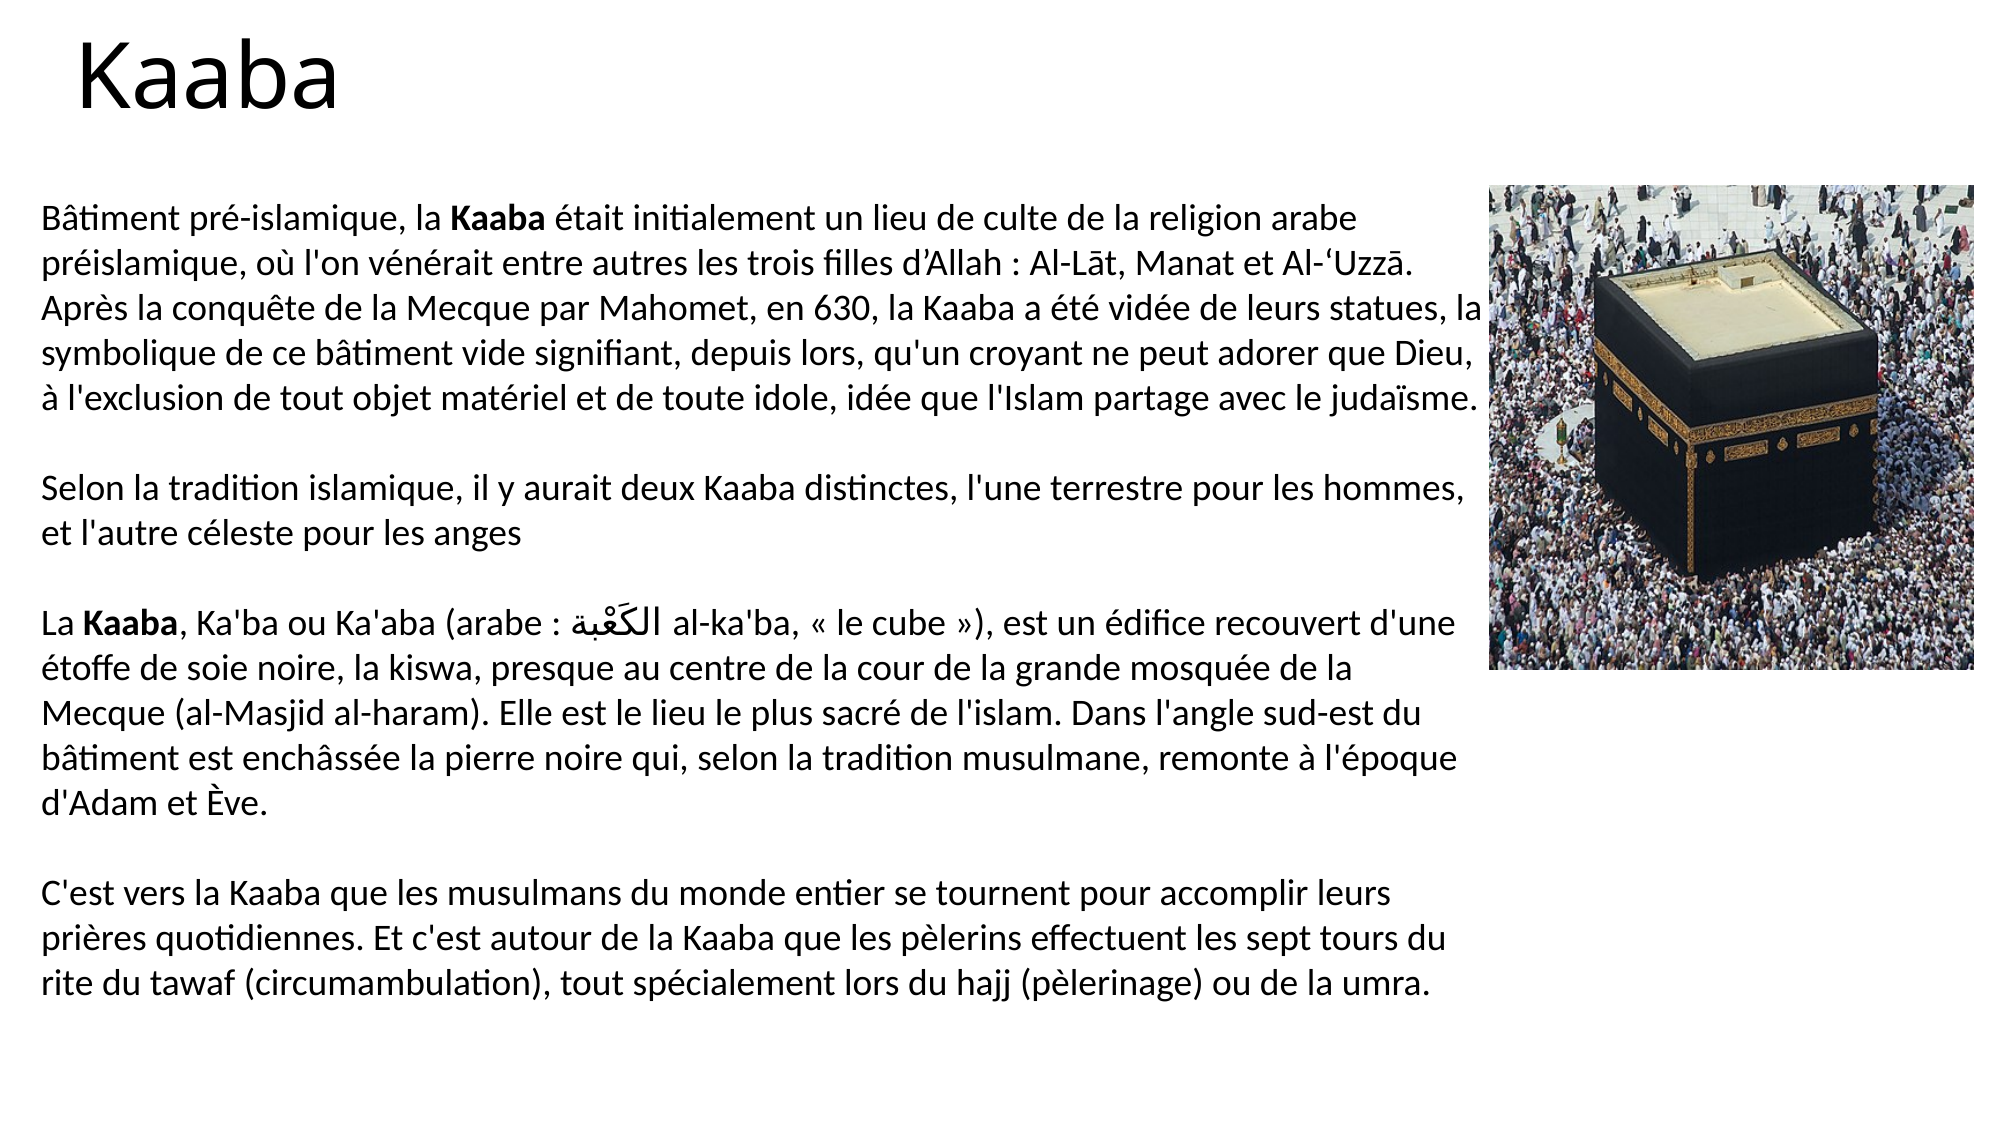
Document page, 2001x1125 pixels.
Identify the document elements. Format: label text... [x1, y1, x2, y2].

text_box Bâtiment pré-islamique, la Kaaba était initialement un lieu de culte de la religion arabe préislamique, où l'on vénérait entre autres les trois filles d’Allah : Al-Lāt, Manat et Al-‘Uzzā. Après la conquête de la Mecque par Mahomet, en 630, la Kaaba a été vidée de leurs statues, la symbolique de ce bâtiment vide signifiant, depuis lors, qu'un croyant ne peut adorer que Dieu, à l'exclusion de tout objet matériel et de toute idole, idée que l'Islam partage avec le judaïsme. Selon la tradition islamique, il y aurait deux Kaaba distinctes, l'une terrestre pour les hommes, et l'autre céleste pour les anges La Kaaba, Ka'ba ou Ka'aba (arabe : الكَعْبة al-ka'ba, « le cube »), est un édifice recouvert d'une étoffe de soie noire, la kiswa, presque au centre de la cour de la grande mosquée de la Mecque (al-Masjid al-haram). Elle est le lieu le plus sacré de l'islam. Dans l'angle sud-est du bâtiment est enchâssée la pierre noire qui, selon la tradition musulmane, remonte à l'époque d'Adam et Ève. C'est vers la Kaaba que les musulmans du monde entier se tournent pour accomplir leurs prières quotidiennes. Et c'est autour de la Kaaba que les pèlerins effectuent les sept tours du rite du tawaf (circumambulation), tout spécialement lors du hajj (pèlerinage) ou de la umra. [25, 185, 1501, 1065]
text_box Kaaba [59, 21, 1785, 141]
picture [1489, 185, 1974, 670]
